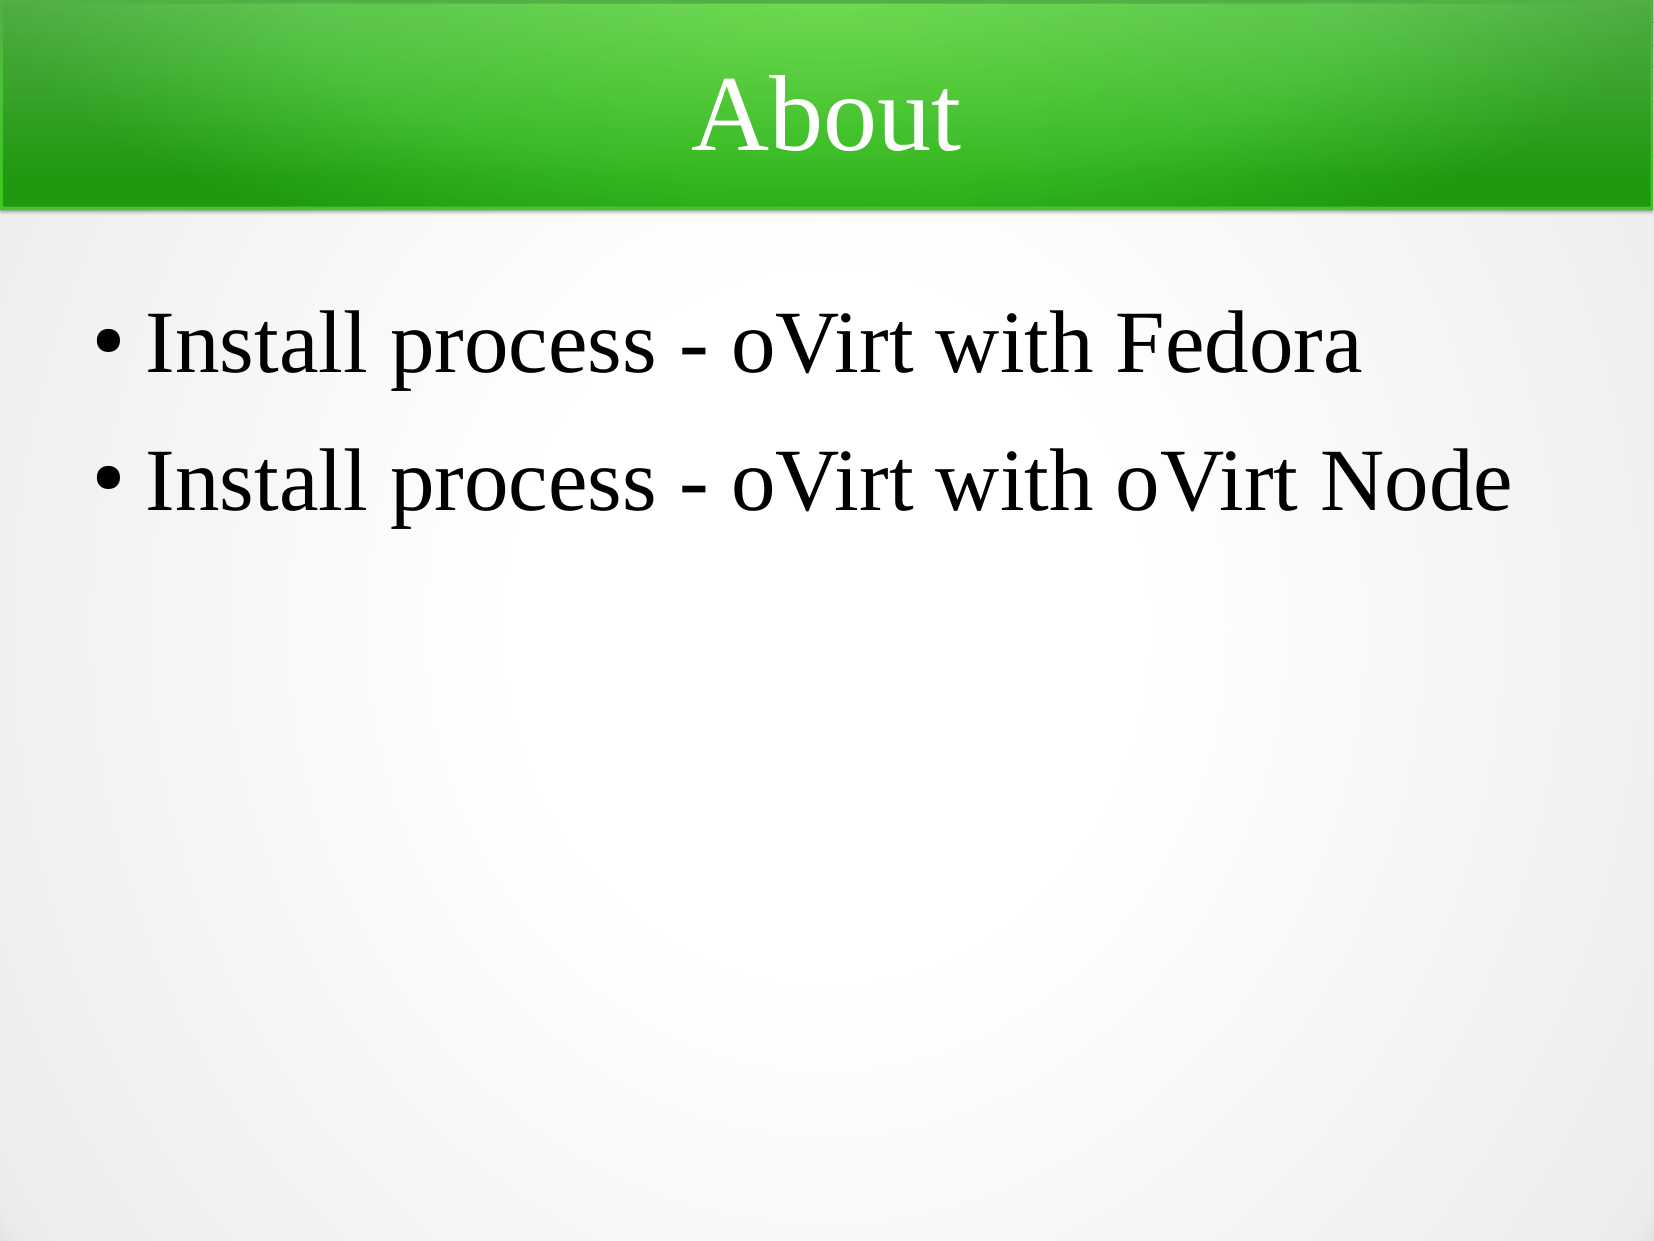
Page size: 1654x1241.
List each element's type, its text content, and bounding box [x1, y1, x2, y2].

list Install process - oVirt with Fedora Install process - oVirt with oVirt Node [75, 293, 1531, 1013]
title About [82, 49, 1571, 179]
